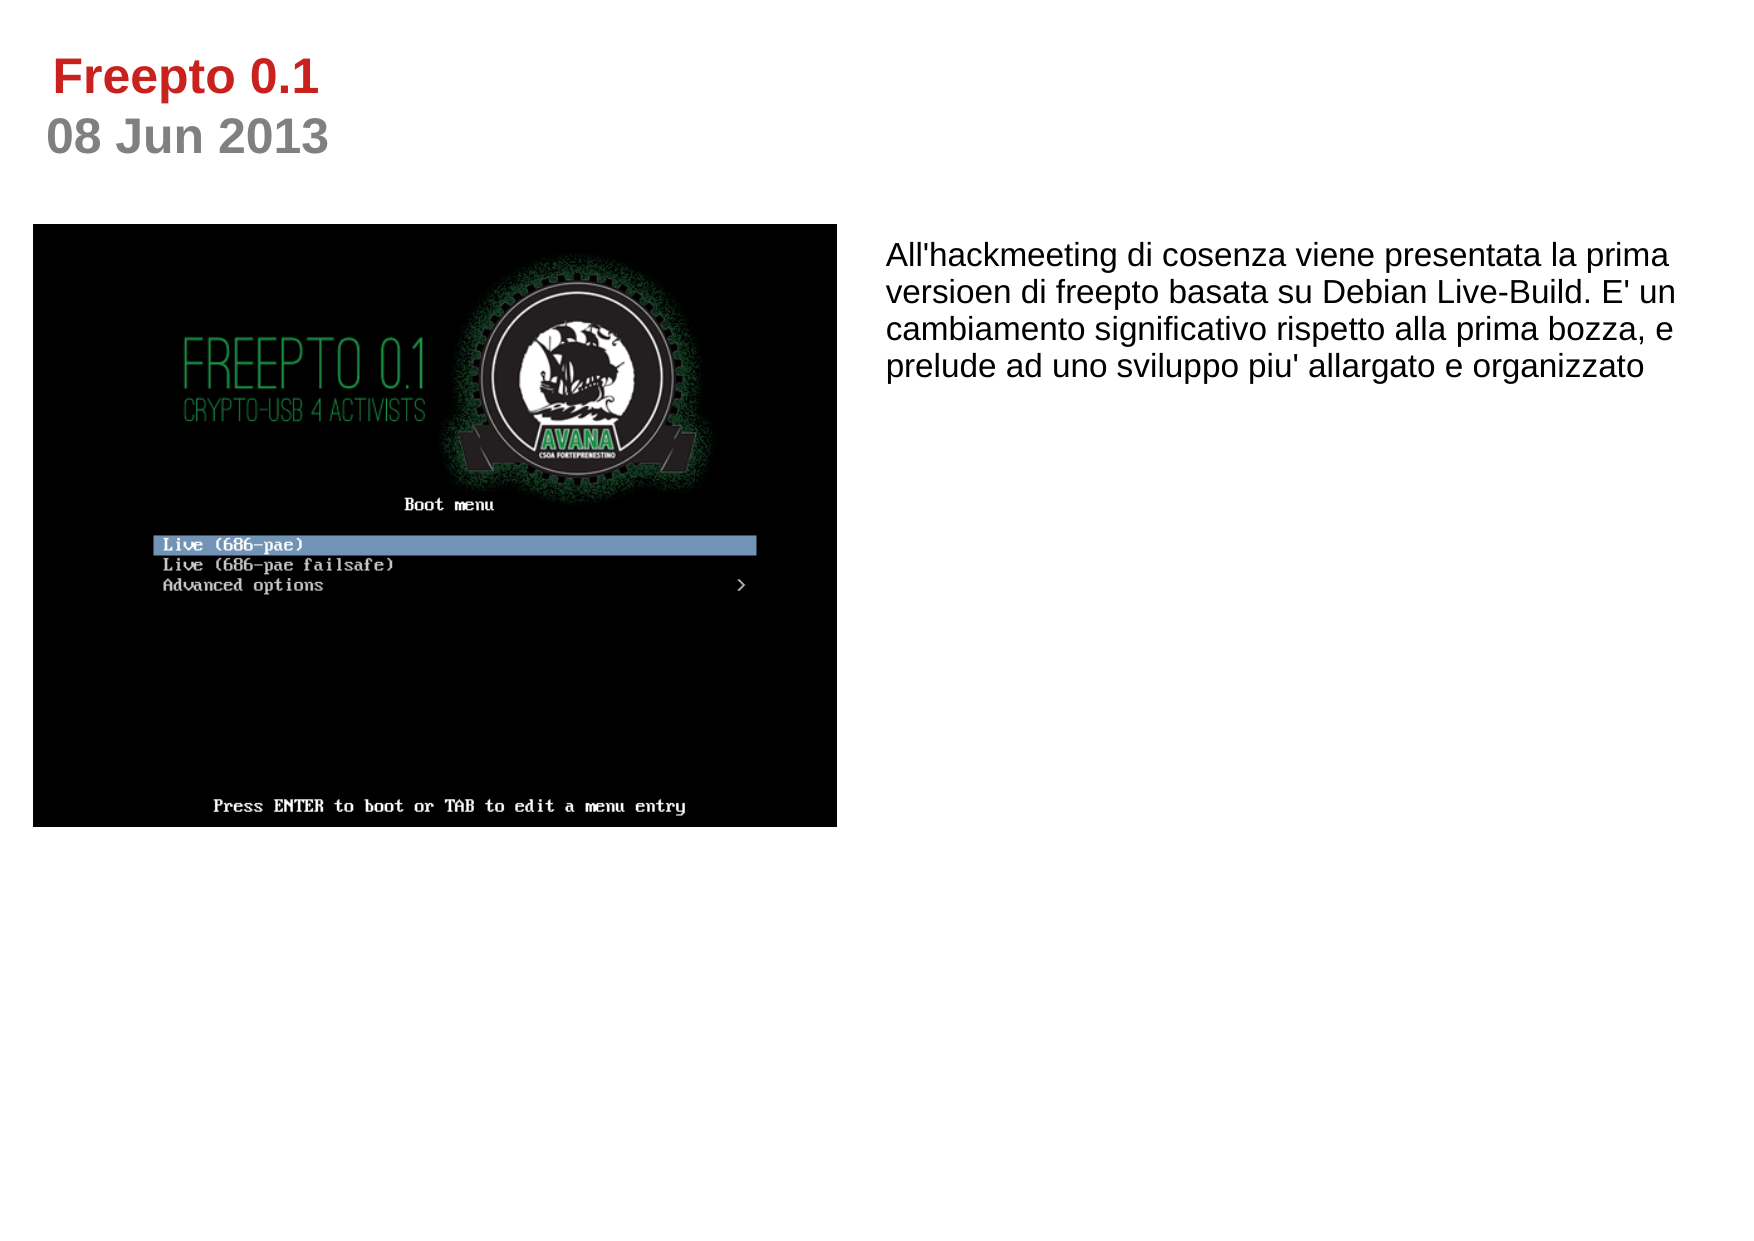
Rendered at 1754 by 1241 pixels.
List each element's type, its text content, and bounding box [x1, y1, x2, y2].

title Freepto 0.1 [52, 39, 1713, 114]
text_box 08 Jun 2013 [31, 101, 768, 178]
subtitle All'hackmeeting di cosenza viene presentata la prima versioen di freepto basata su Debian Live-Build. E' un cambiamento significativo rispetto alla prima bozza, e prelude ad uno sviluppo piu' allargato e organizzato [885, 236, 1692, 1182]
picture [33, 224, 837, 827]
